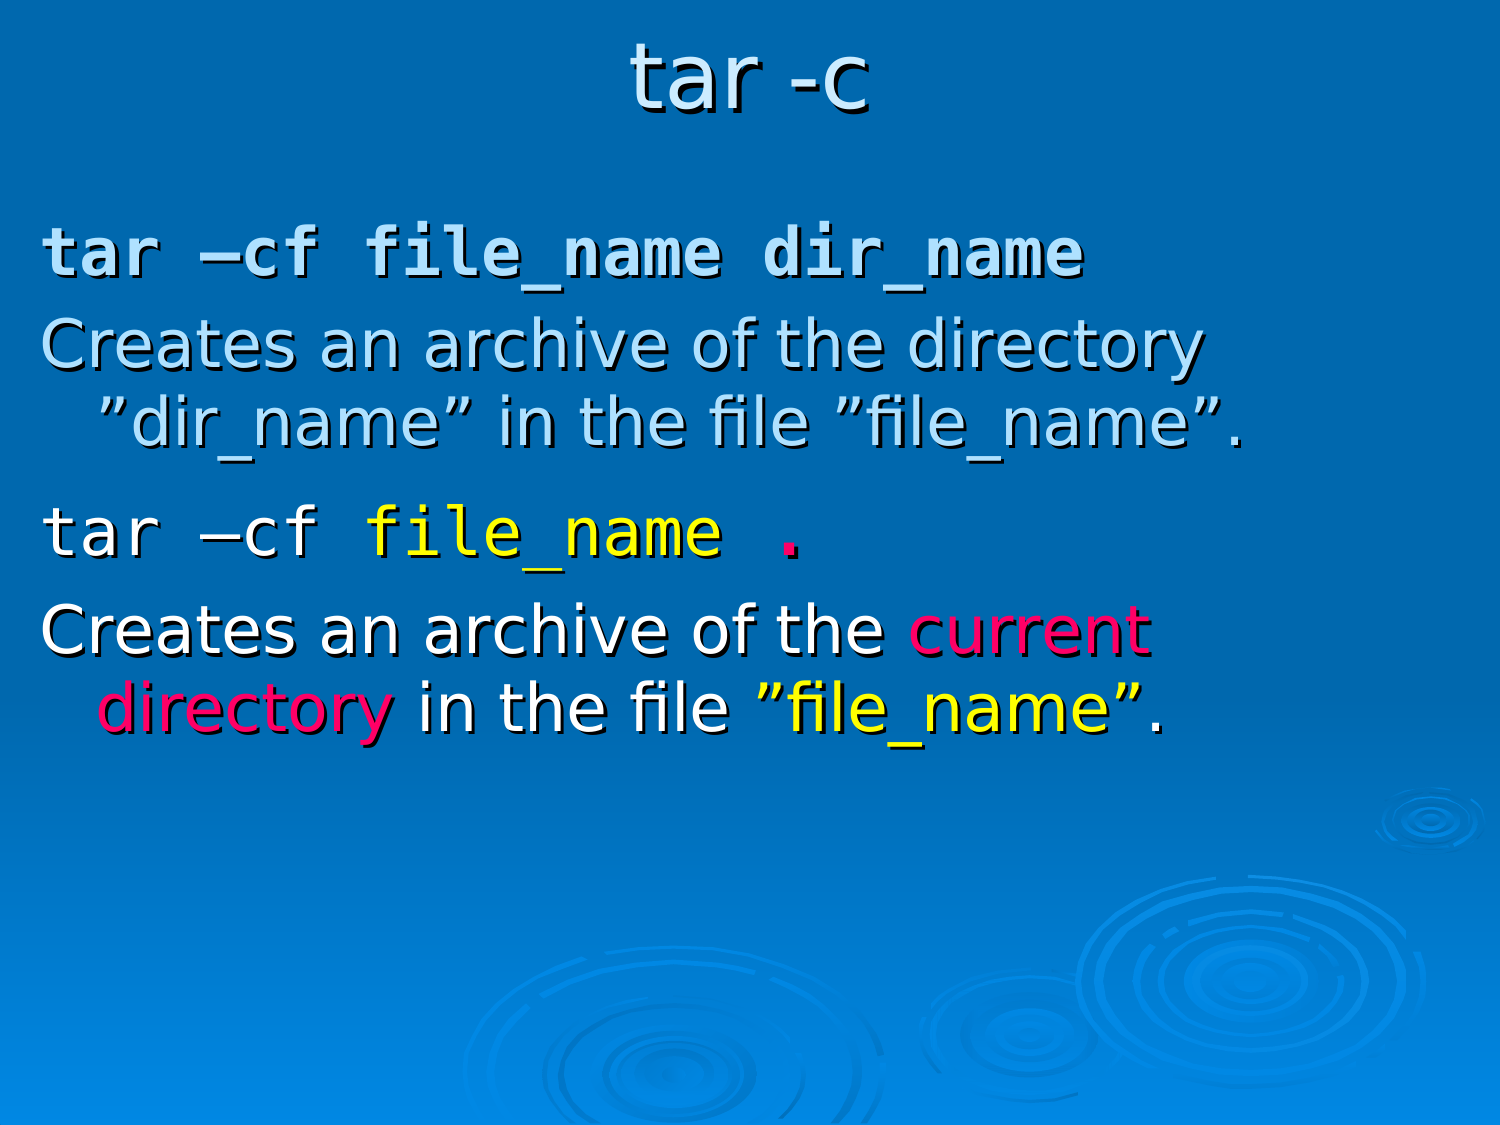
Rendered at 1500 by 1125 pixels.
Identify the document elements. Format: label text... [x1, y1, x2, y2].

list tar –cf file_name dir_name Creates an archive of the directory ”dir_name” in the file ”file_name”. tar –cf file_name . Creates an archive of the current directory in the file ”file_name”. [24, 212, 1463, 1075]
title tar -c [75, 17, 1426, 141]
